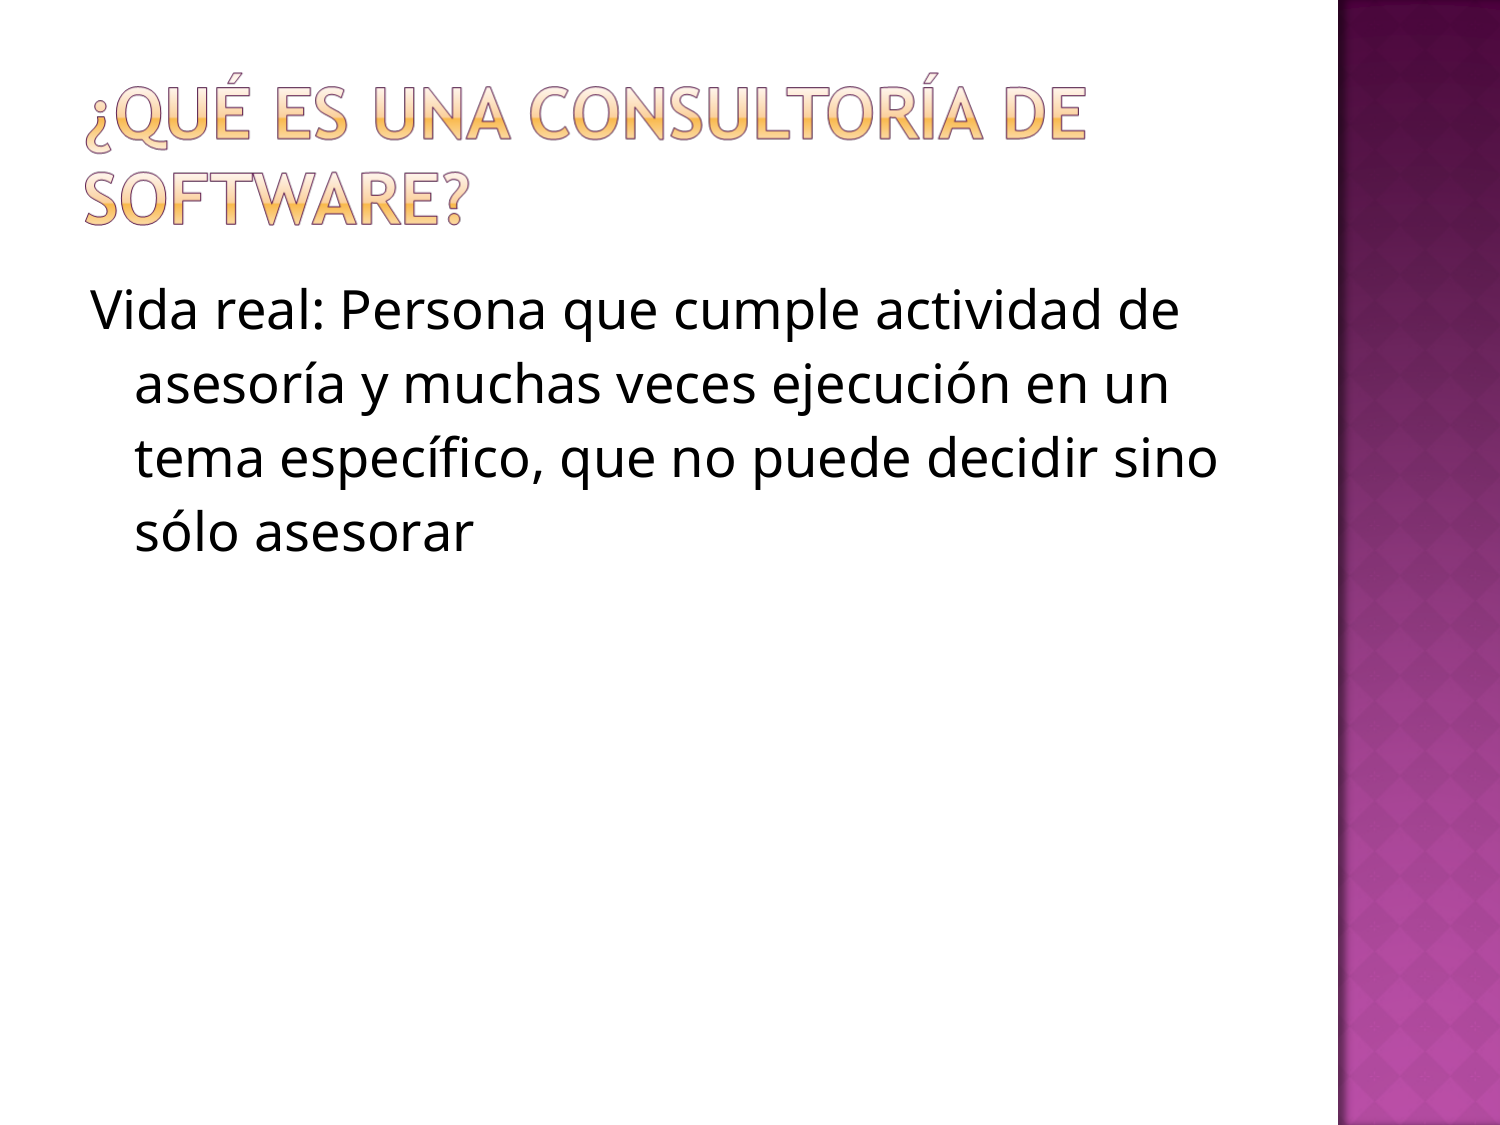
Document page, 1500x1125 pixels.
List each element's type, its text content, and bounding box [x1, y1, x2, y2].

picture [1337, 0, 1500, 1125]
list Vida real: Persona que cumple actividad de asesoría y muchas veces ejecución en un tema específico, que no puede decidir sino sólo asesorar [75, 263, 1263, 1060]
text_box [40, 47, 1265, 241]
